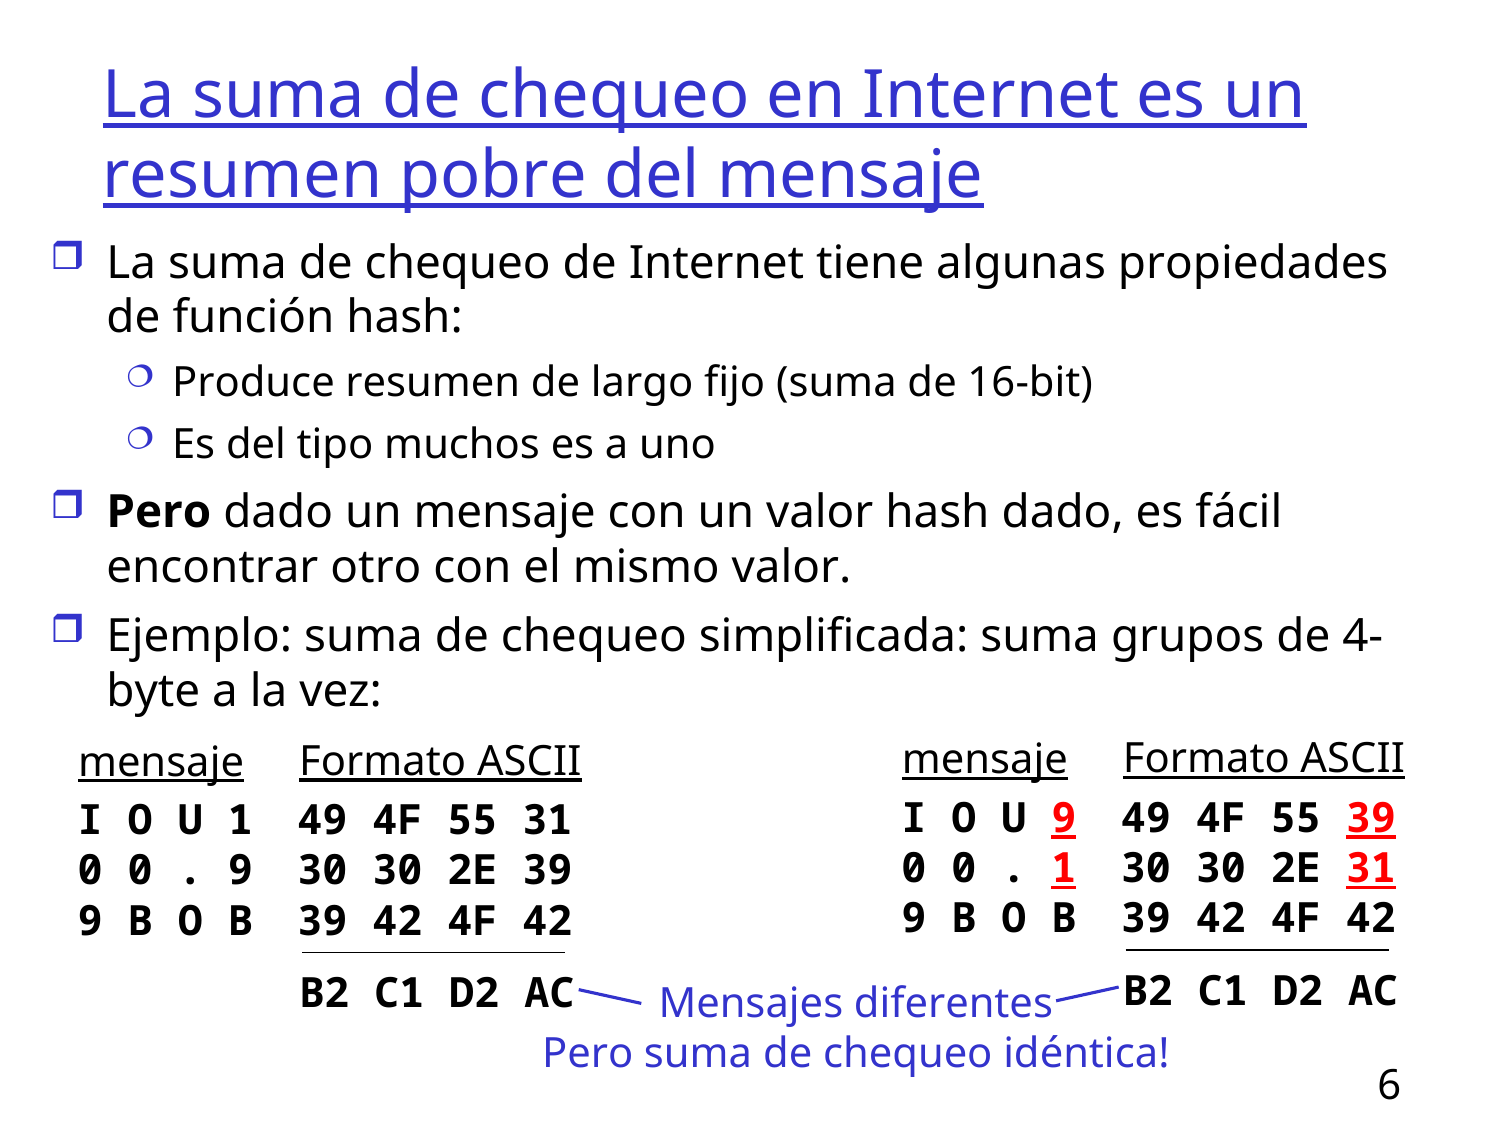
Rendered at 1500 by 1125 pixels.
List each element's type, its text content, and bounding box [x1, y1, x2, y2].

text_box 49 4F 55 39 30 30 2E 31 39 42 4F 42 [1106, 782, 1411, 949]
text_box mensaje [63, 726, 260, 793]
text_box I O U 1 0 0 . 9 9 B O B [62, 785, 268, 951]
text_box Formato ASCII [1107, 725, 1421, 789]
list La suma de chequeo de Internet tiene algunas propiedades de función hash: Produce resumen de largo fijo (suma de 16-bit) Es del tipo muchos es a uno Pero dado un mensaje con un valor hash dado, es fácil encontrar otro con el mismo valor. Ejemplo: suma de chequeo simplificada: suma grupos de 4-byte a la vez: [35, 224, 1461, 725]
text_box B2 C1 D2 AC [284, 958, 590, 1024]
text_box Formato ASCII [284, 725, 597, 792]
text_box mensaje [887, 725, 1083, 790]
text_box 49 4F 55 31 30 30 2E 39 39 42 4F 42 [282, 785, 588, 951]
title La suma de chequeo en Internet es un resumen pobre del mensaje [87, 23, 1363, 224]
text_box Mensajes diferentes Pero suma de chequeo idéntica! [527, 967, 1185, 1084]
text_box I O U 9 0 0 . 1 9 B O B [886, 782, 1092, 949]
text_box B2 C1 D2 AC [1108, 955, 1413, 1022]
